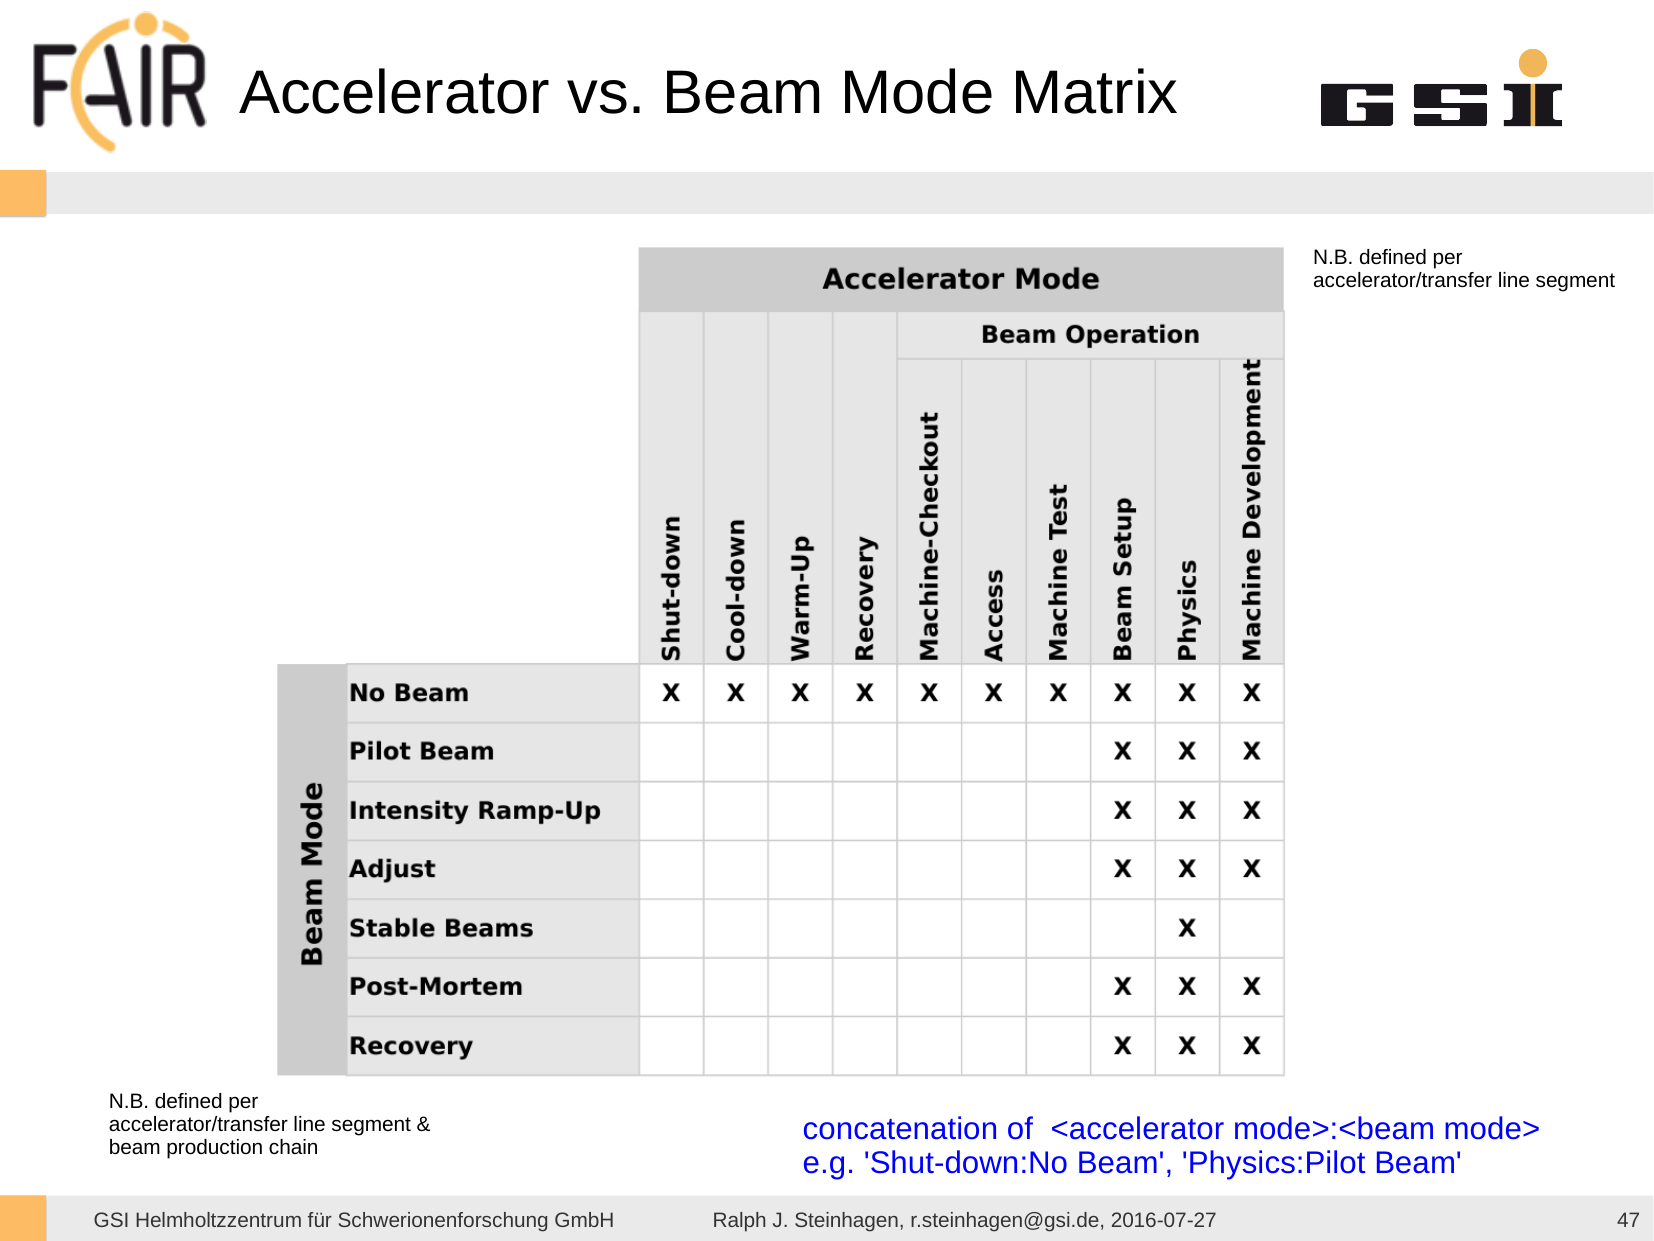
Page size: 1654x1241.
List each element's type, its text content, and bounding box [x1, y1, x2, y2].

text_box concatenation of <accelerator mode>:<beam mode> e.g. 'Shut-down:No Beam', 'Physics:Pilot Beam' [788, 1103, 1654, 1188]
picture [269, 240, 1290, 1085]
text_box N.B. defined per accelerator/transfer line segment [1298, 238, 1633, 300]
text_box N.B. defined per accelerator/transfer line segment & beam production chain [94, 1082, 450, 1167]
picture [33, 10, 207, 155]
title Accelerator vs. Beam Mode Matrix [239, 23, 1223, 162]
picture [1319, 46, 1564, 129]
